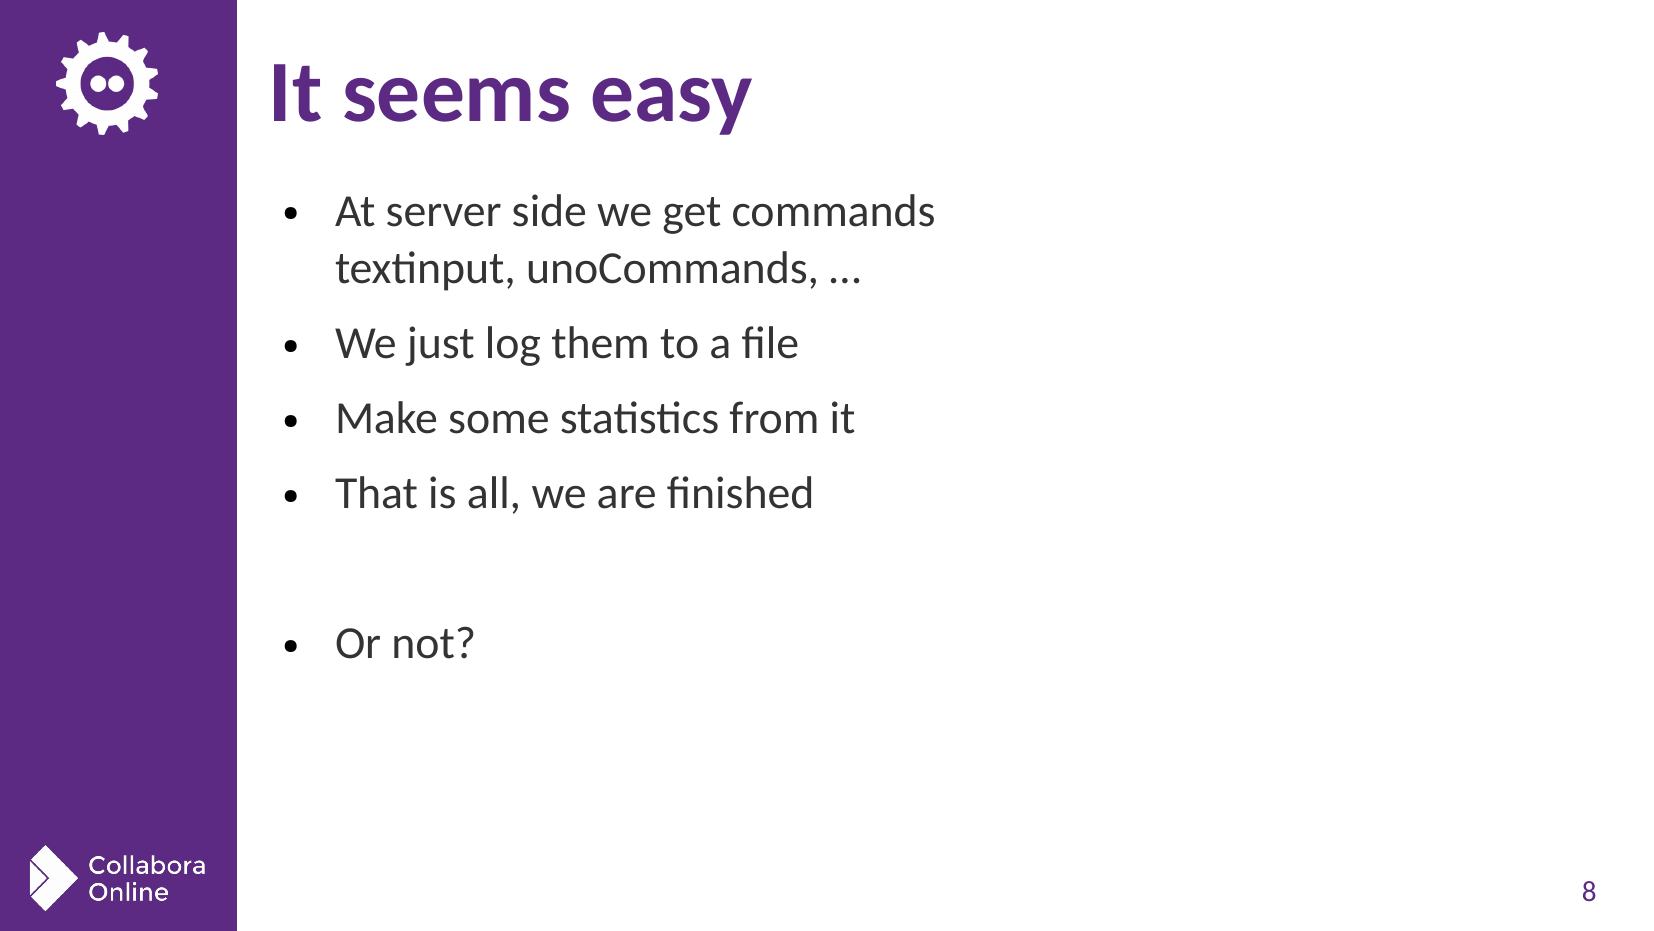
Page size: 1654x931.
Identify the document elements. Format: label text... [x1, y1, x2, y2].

picture [25, 840, 209, 916]
picture [56, 32, 158, 135]
list At server side we get commands textinput, unoCommands, … We just log them to a file Make some statistics from it That is all, we are finished Or not? [264, 180, 1625, 903]
title It seems easy [268, 12, 1654, 144]
